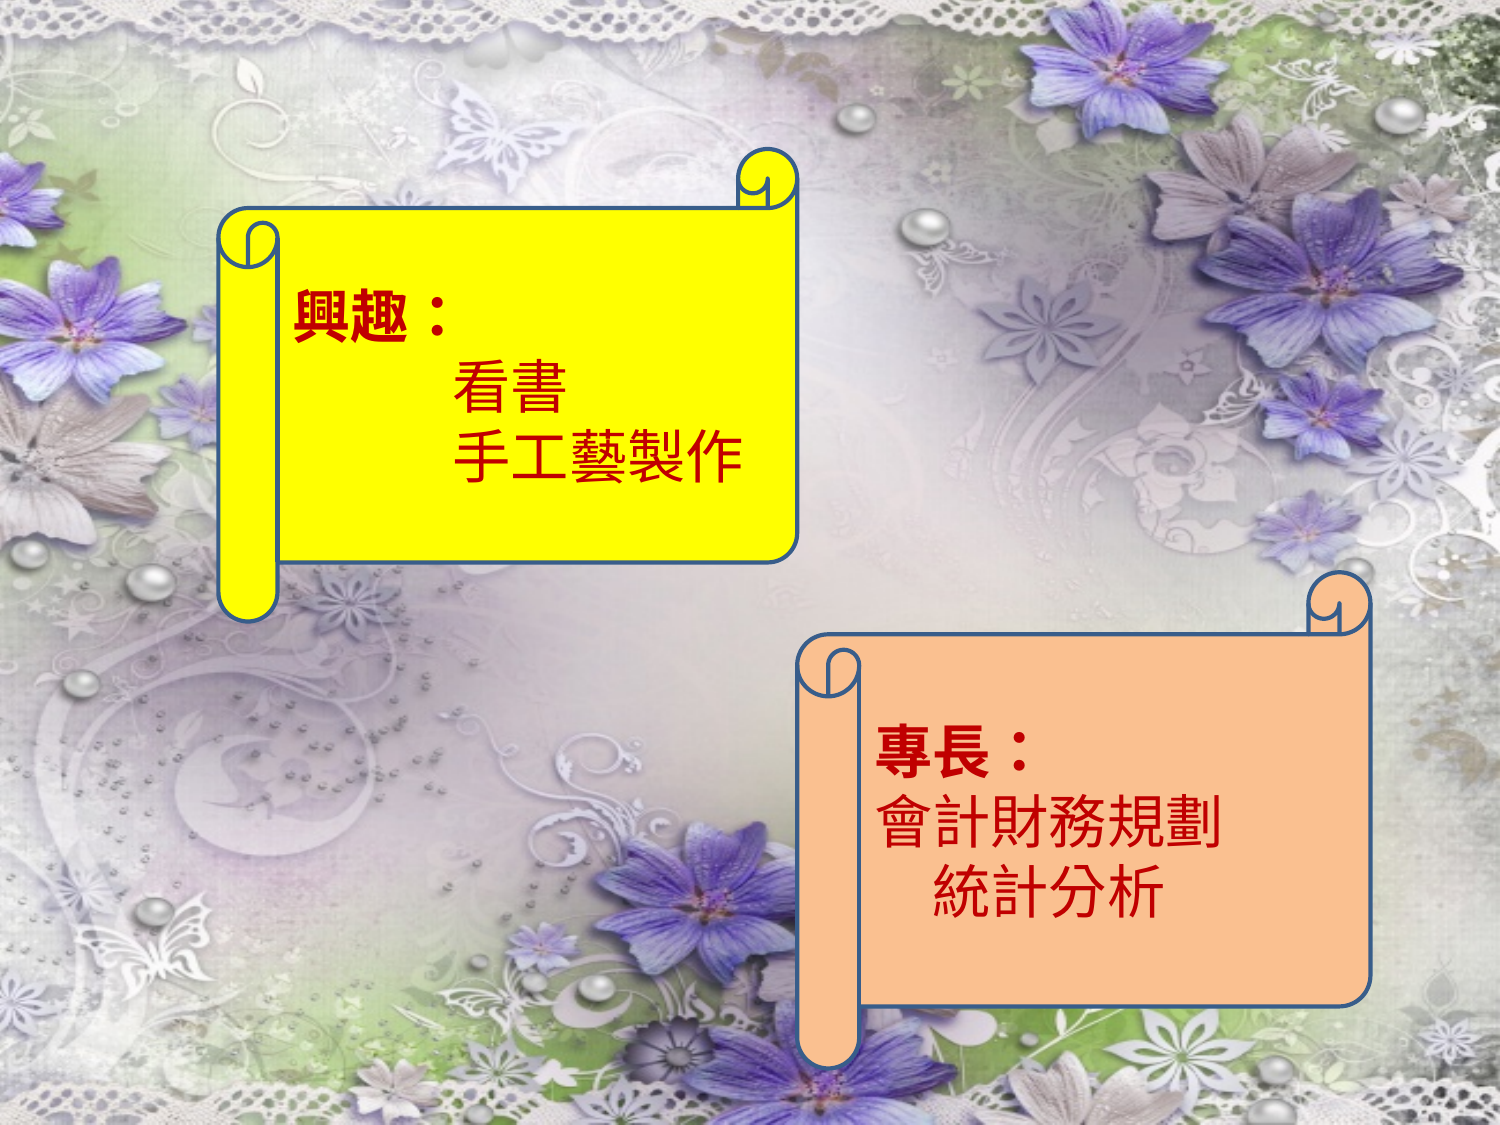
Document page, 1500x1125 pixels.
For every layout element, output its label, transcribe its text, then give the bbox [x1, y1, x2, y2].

text_box 專長： 會計財務規劃 統計分析 [797, 572, 1371, 1069]
picture [0, 0, 1500, 1125]
text_box 興趣： 看書 手工藝製作 [218, 148, 798, 622]
